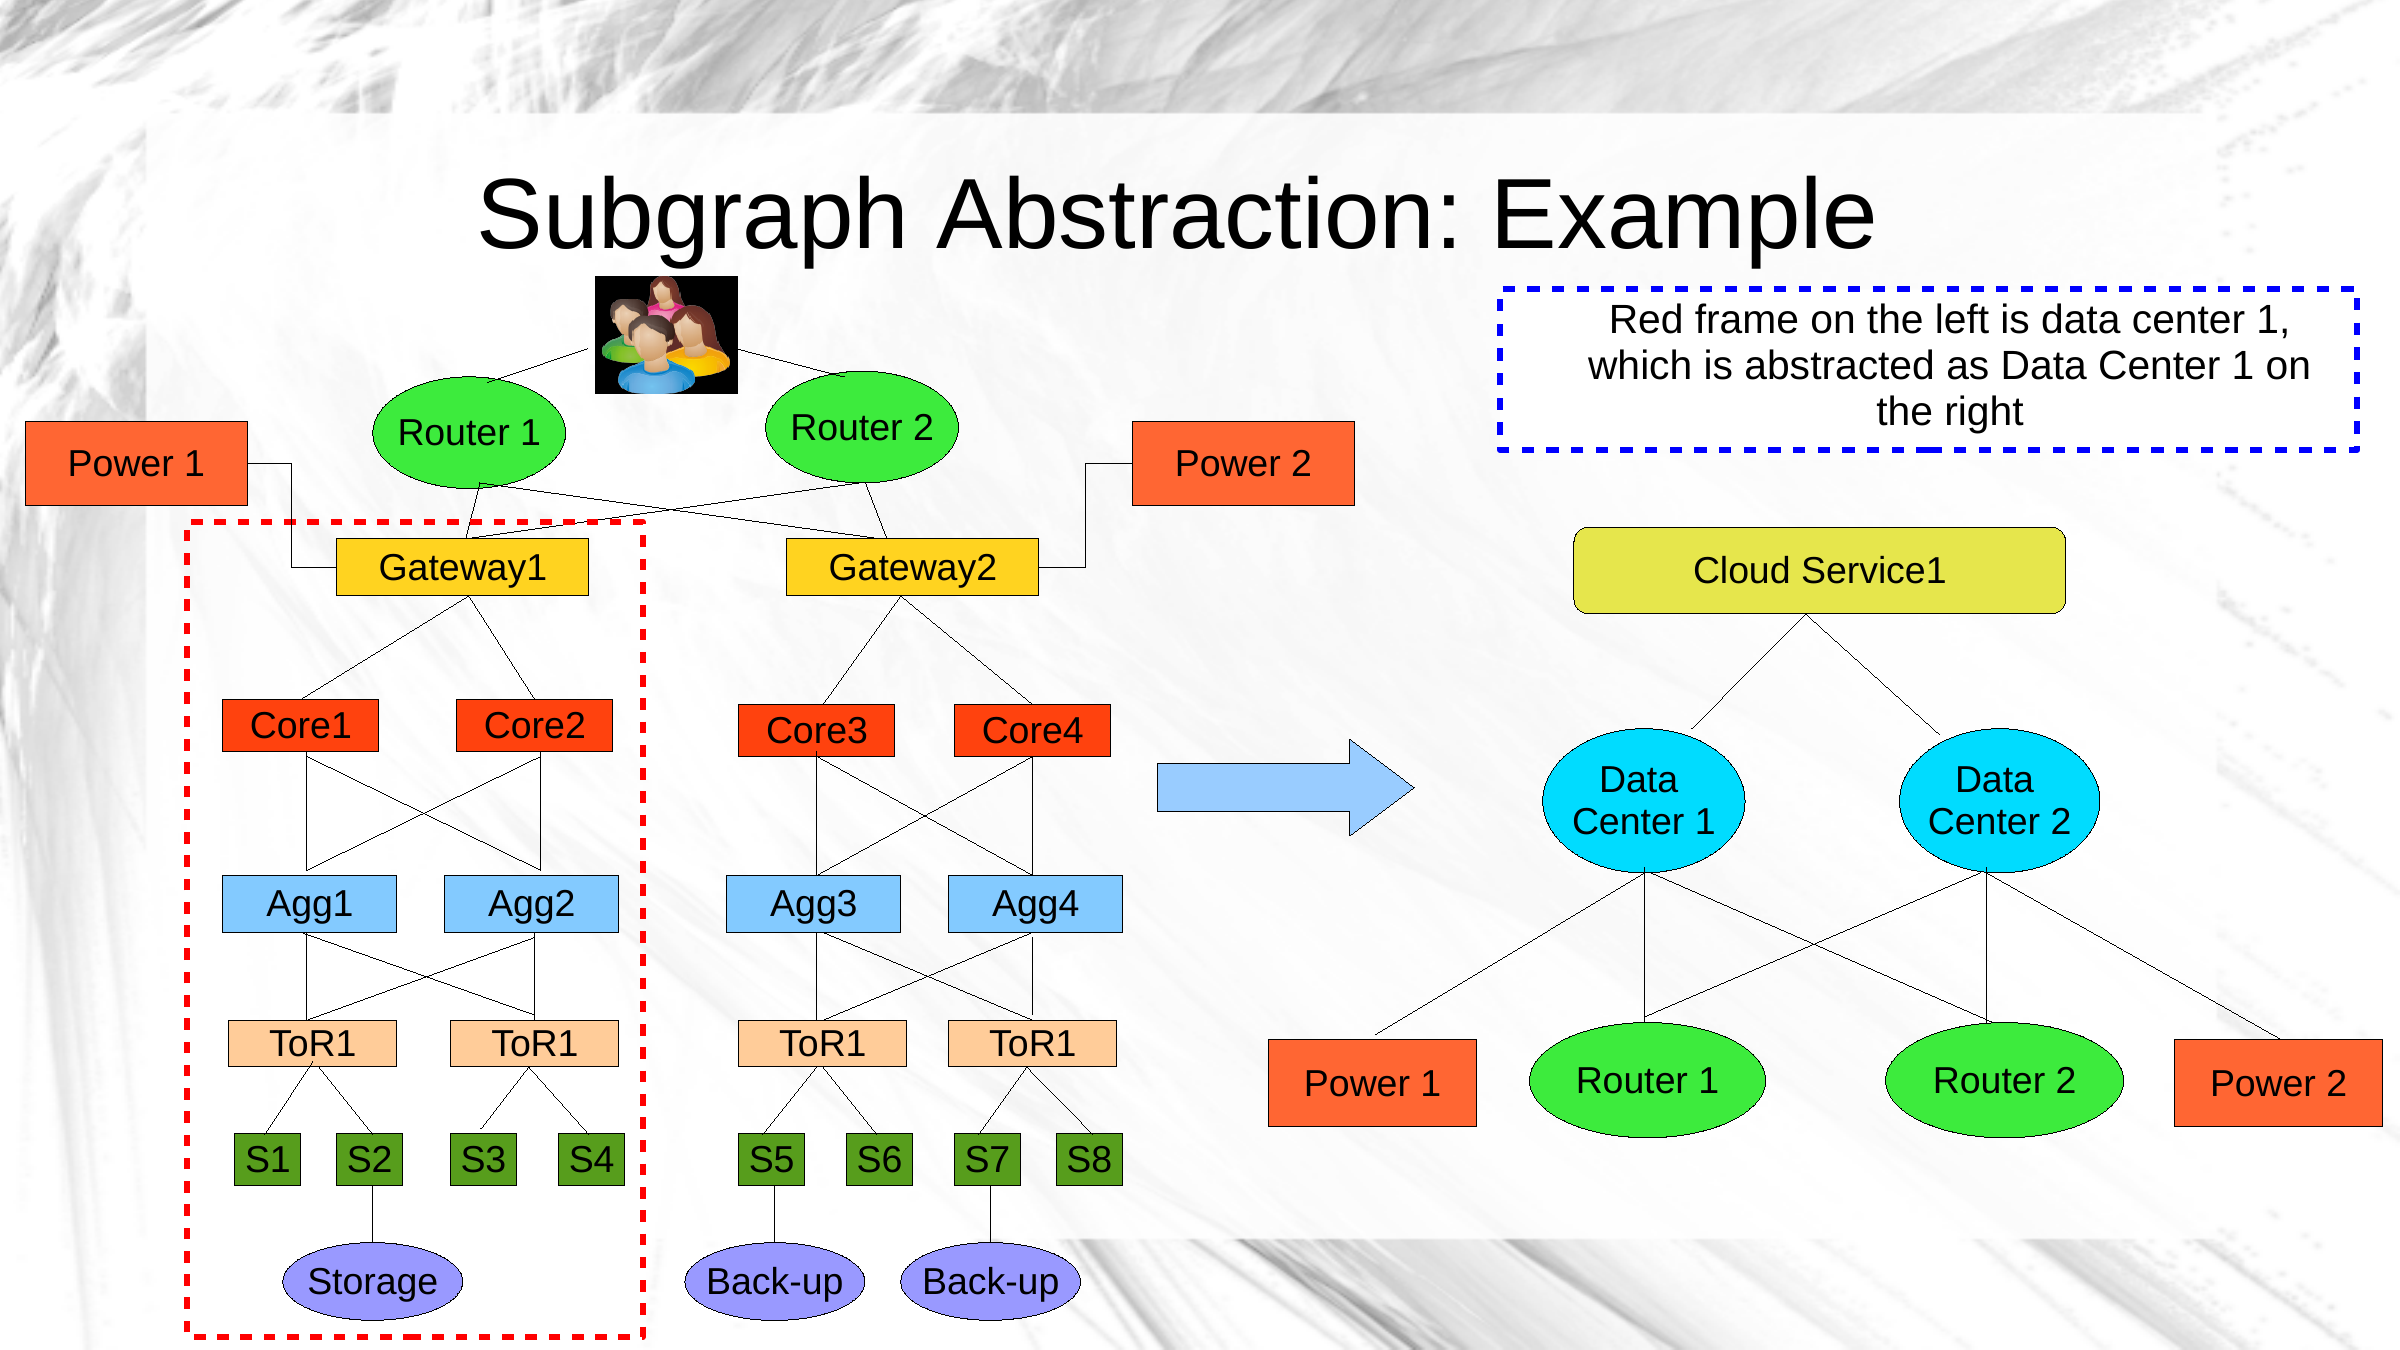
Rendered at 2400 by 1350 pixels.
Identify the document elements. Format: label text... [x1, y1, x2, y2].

picture [0, 0, 2400, 1350]
text_box Power 2 [2174, 1039, 2383, 1127]
text_box Cloud Service1 [1573, 527, 2066, 614]
text_box [1157, 739, 1415, 836]
text_box S8 [1056, 1133, 1123, 1186]
text_box Core4 [954, 704, 1111, 757]
text_box Router 1 [1529, 1022, 1766, 1138]
text_box Power 1 [1268, 1039, 1477, 1127]
text_box Red frame on the left is data center 1, which is abstracted as Data Center 1 on the right [1542, 289, 2358, 443]
text_box Router 2 [765, 371, 959, 483]
text_box Back-up [900, 1242, 1081, 1321]
text_box [1500, 305, 2358, 450]
text_box ToR1 [738, 1020, 907, 1067]
text_box Data Center 2 [1899, 728, 2100, 873]
text_box Router 2 [1885, 1022, 2124, 1138]
text_box Core3 [738, 704, 895, 757]
text_box [187, 521, 643, 1338]
text_box ToR1 [948, 1020, 1117, 1067]
text_box Back-up [684, 1242, 865, 1321]
text_box S5 [738, 1133, 805, 1186]
text_box Power 2 [1132, 421, 1355, 506]
text_box S6 [846, 1133, 913, 1186]
text_box S7 [954, 1133, 1021, 1186]
text_box Data Center 1 [1542, 728, 1746, 873]
text_box Gateway2 [786, 538, 1039, 596]
text_box Power 1 [25, 421, 248, 506]
text_box Agg3 [726, 875, 901, 933]
title Subgraph Abstraction: Example [171, 122, 2186, 305]
text_box Router 1 [372, 376, 566, 489]
text_box Agg4 [948, 875, 1123, 933]
